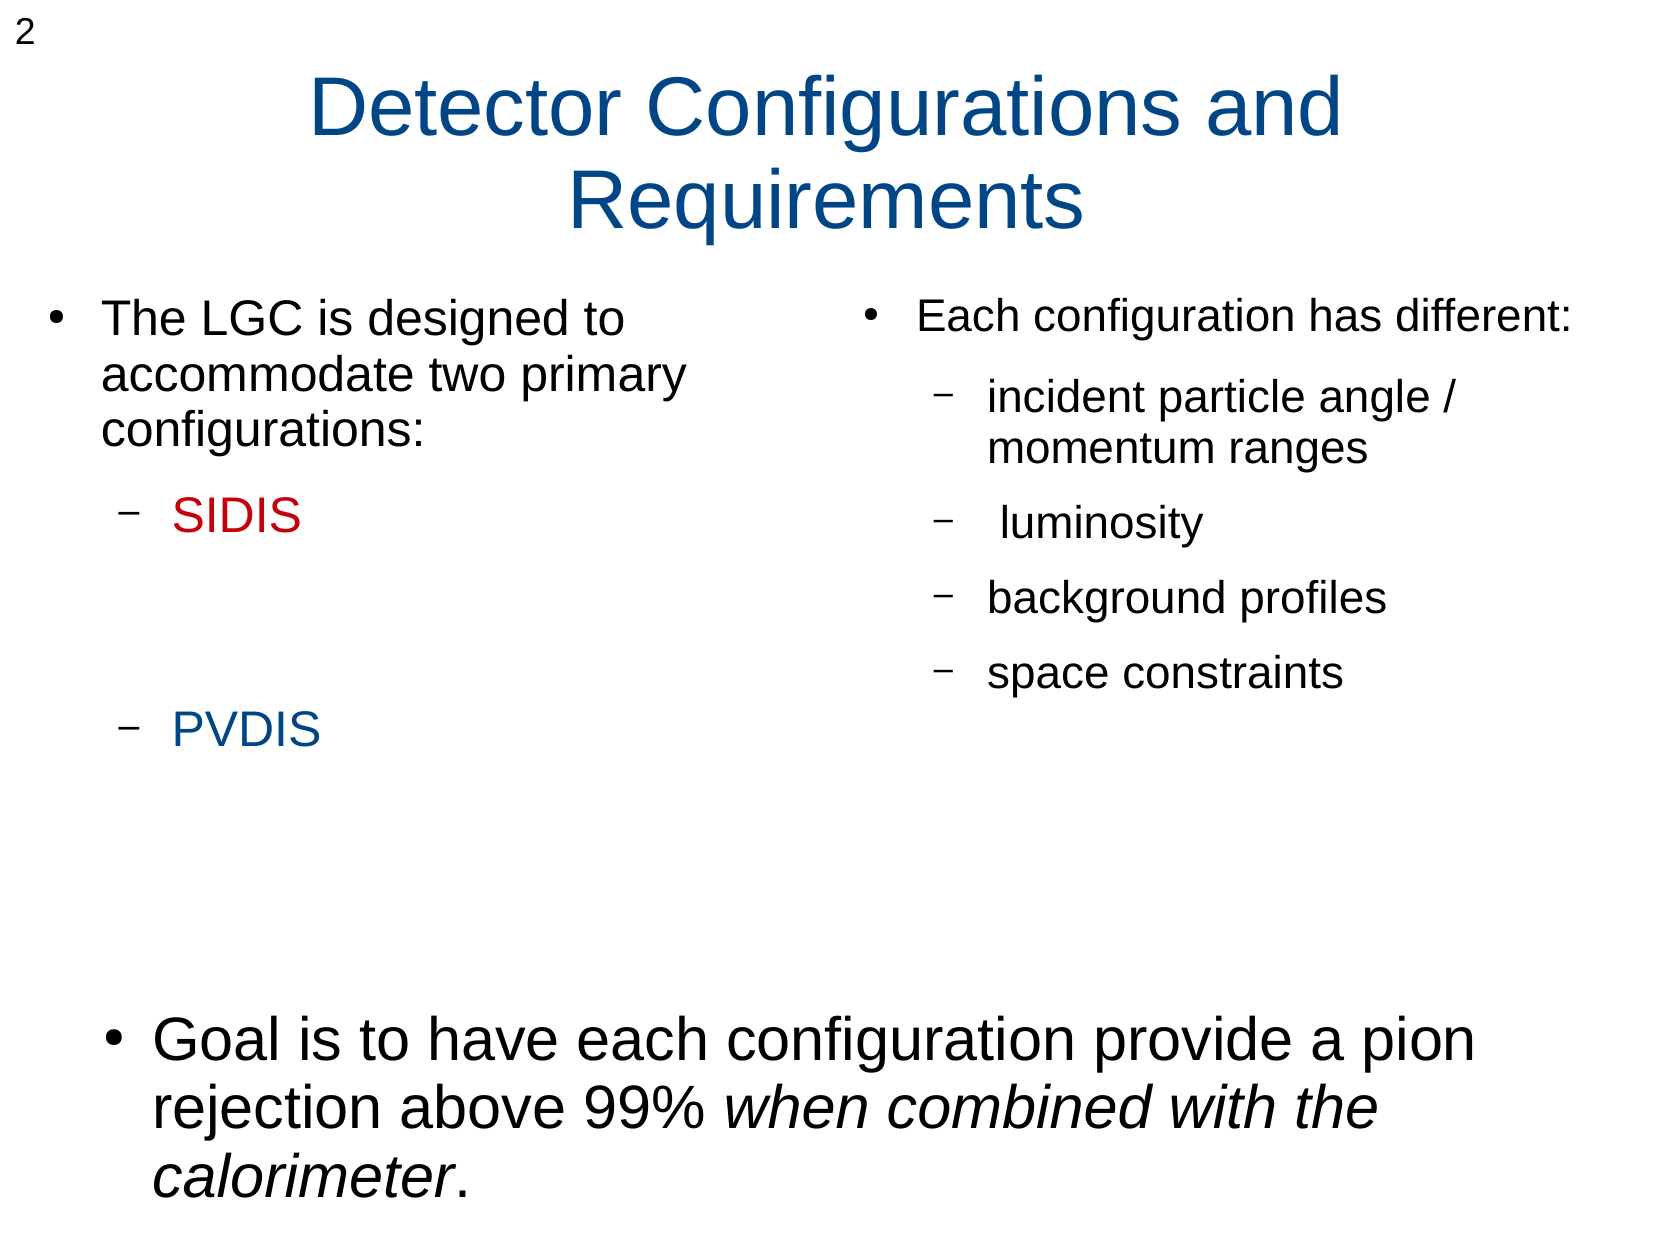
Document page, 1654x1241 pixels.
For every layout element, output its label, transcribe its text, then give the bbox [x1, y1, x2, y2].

list Each configuration has different: incident particle angle / momentum ranges luminosity background profiles space constraints [845, 290, 1636, 961]
text_box 2 [0, 3, 51, 61]
title Detector Configurations and Requirements [82, 49, 1571, 257]
list The LGC is designed to accommodate two primary configurations: SIDIS PVDIS [30, 290, 809, 976]
list Goal is to have each configuration provide a pion rejection above 99% when combined with the calorimeter. [86, 1005, 1576, 1214]
